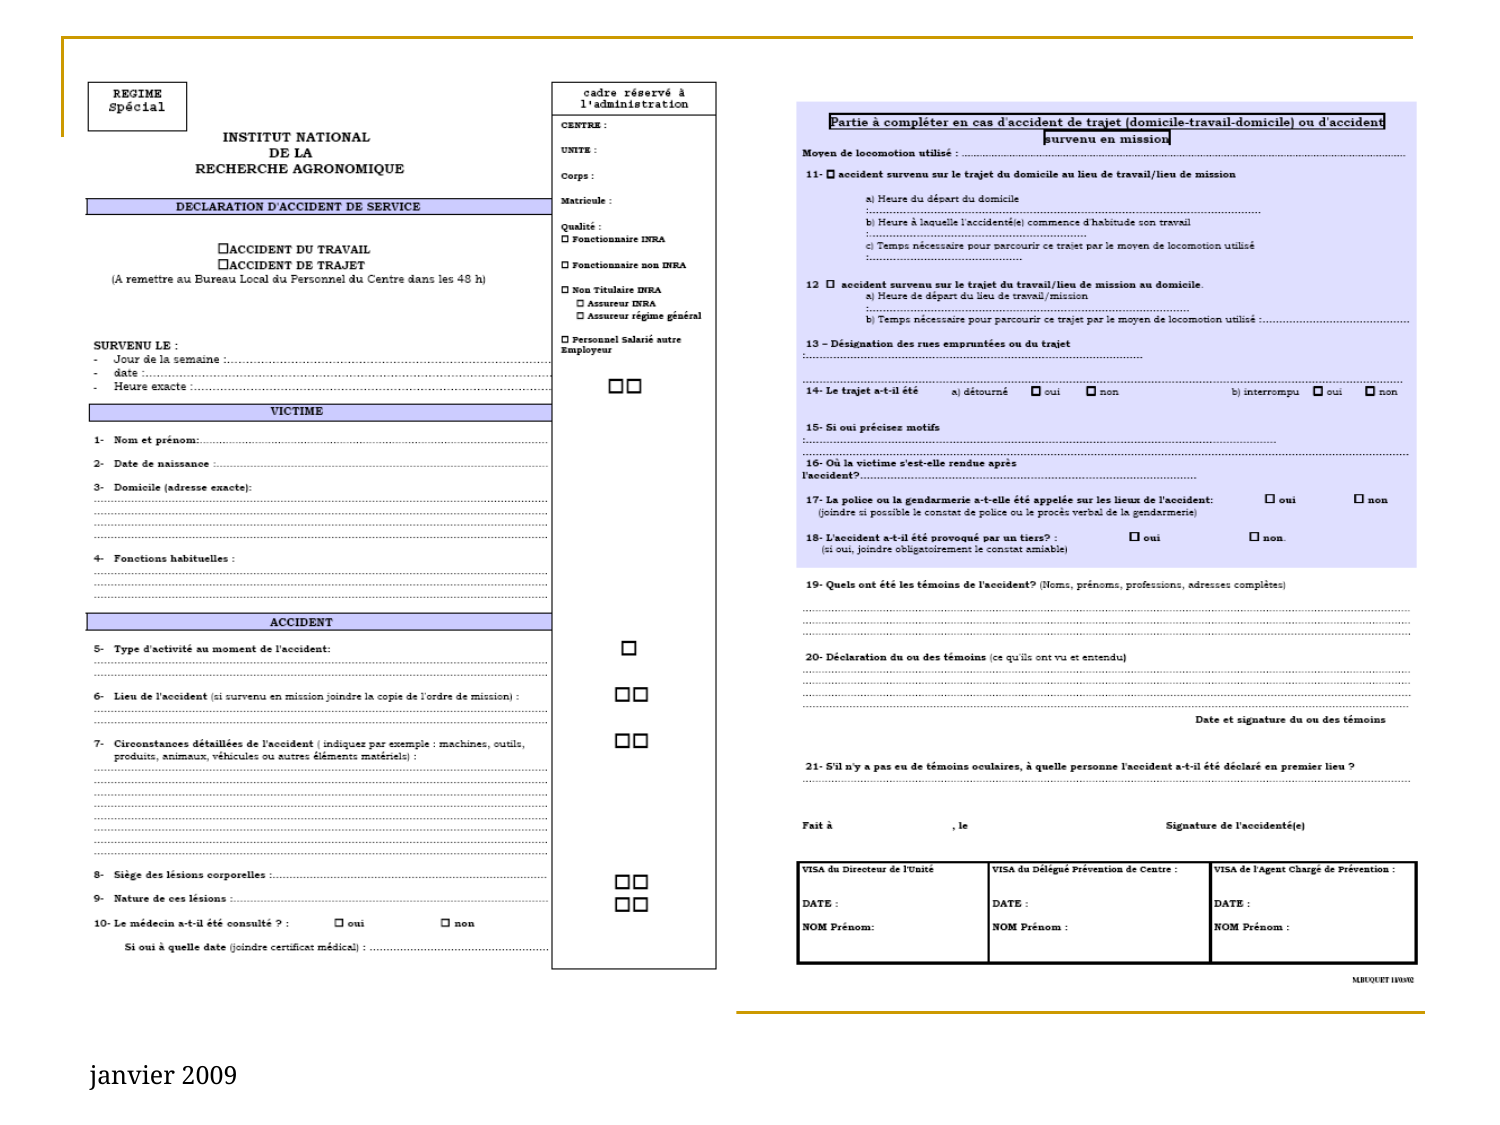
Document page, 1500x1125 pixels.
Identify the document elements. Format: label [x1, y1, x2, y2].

chart [773, 66, 1437, 1005]
chart [64, 66, 737, 1017]
